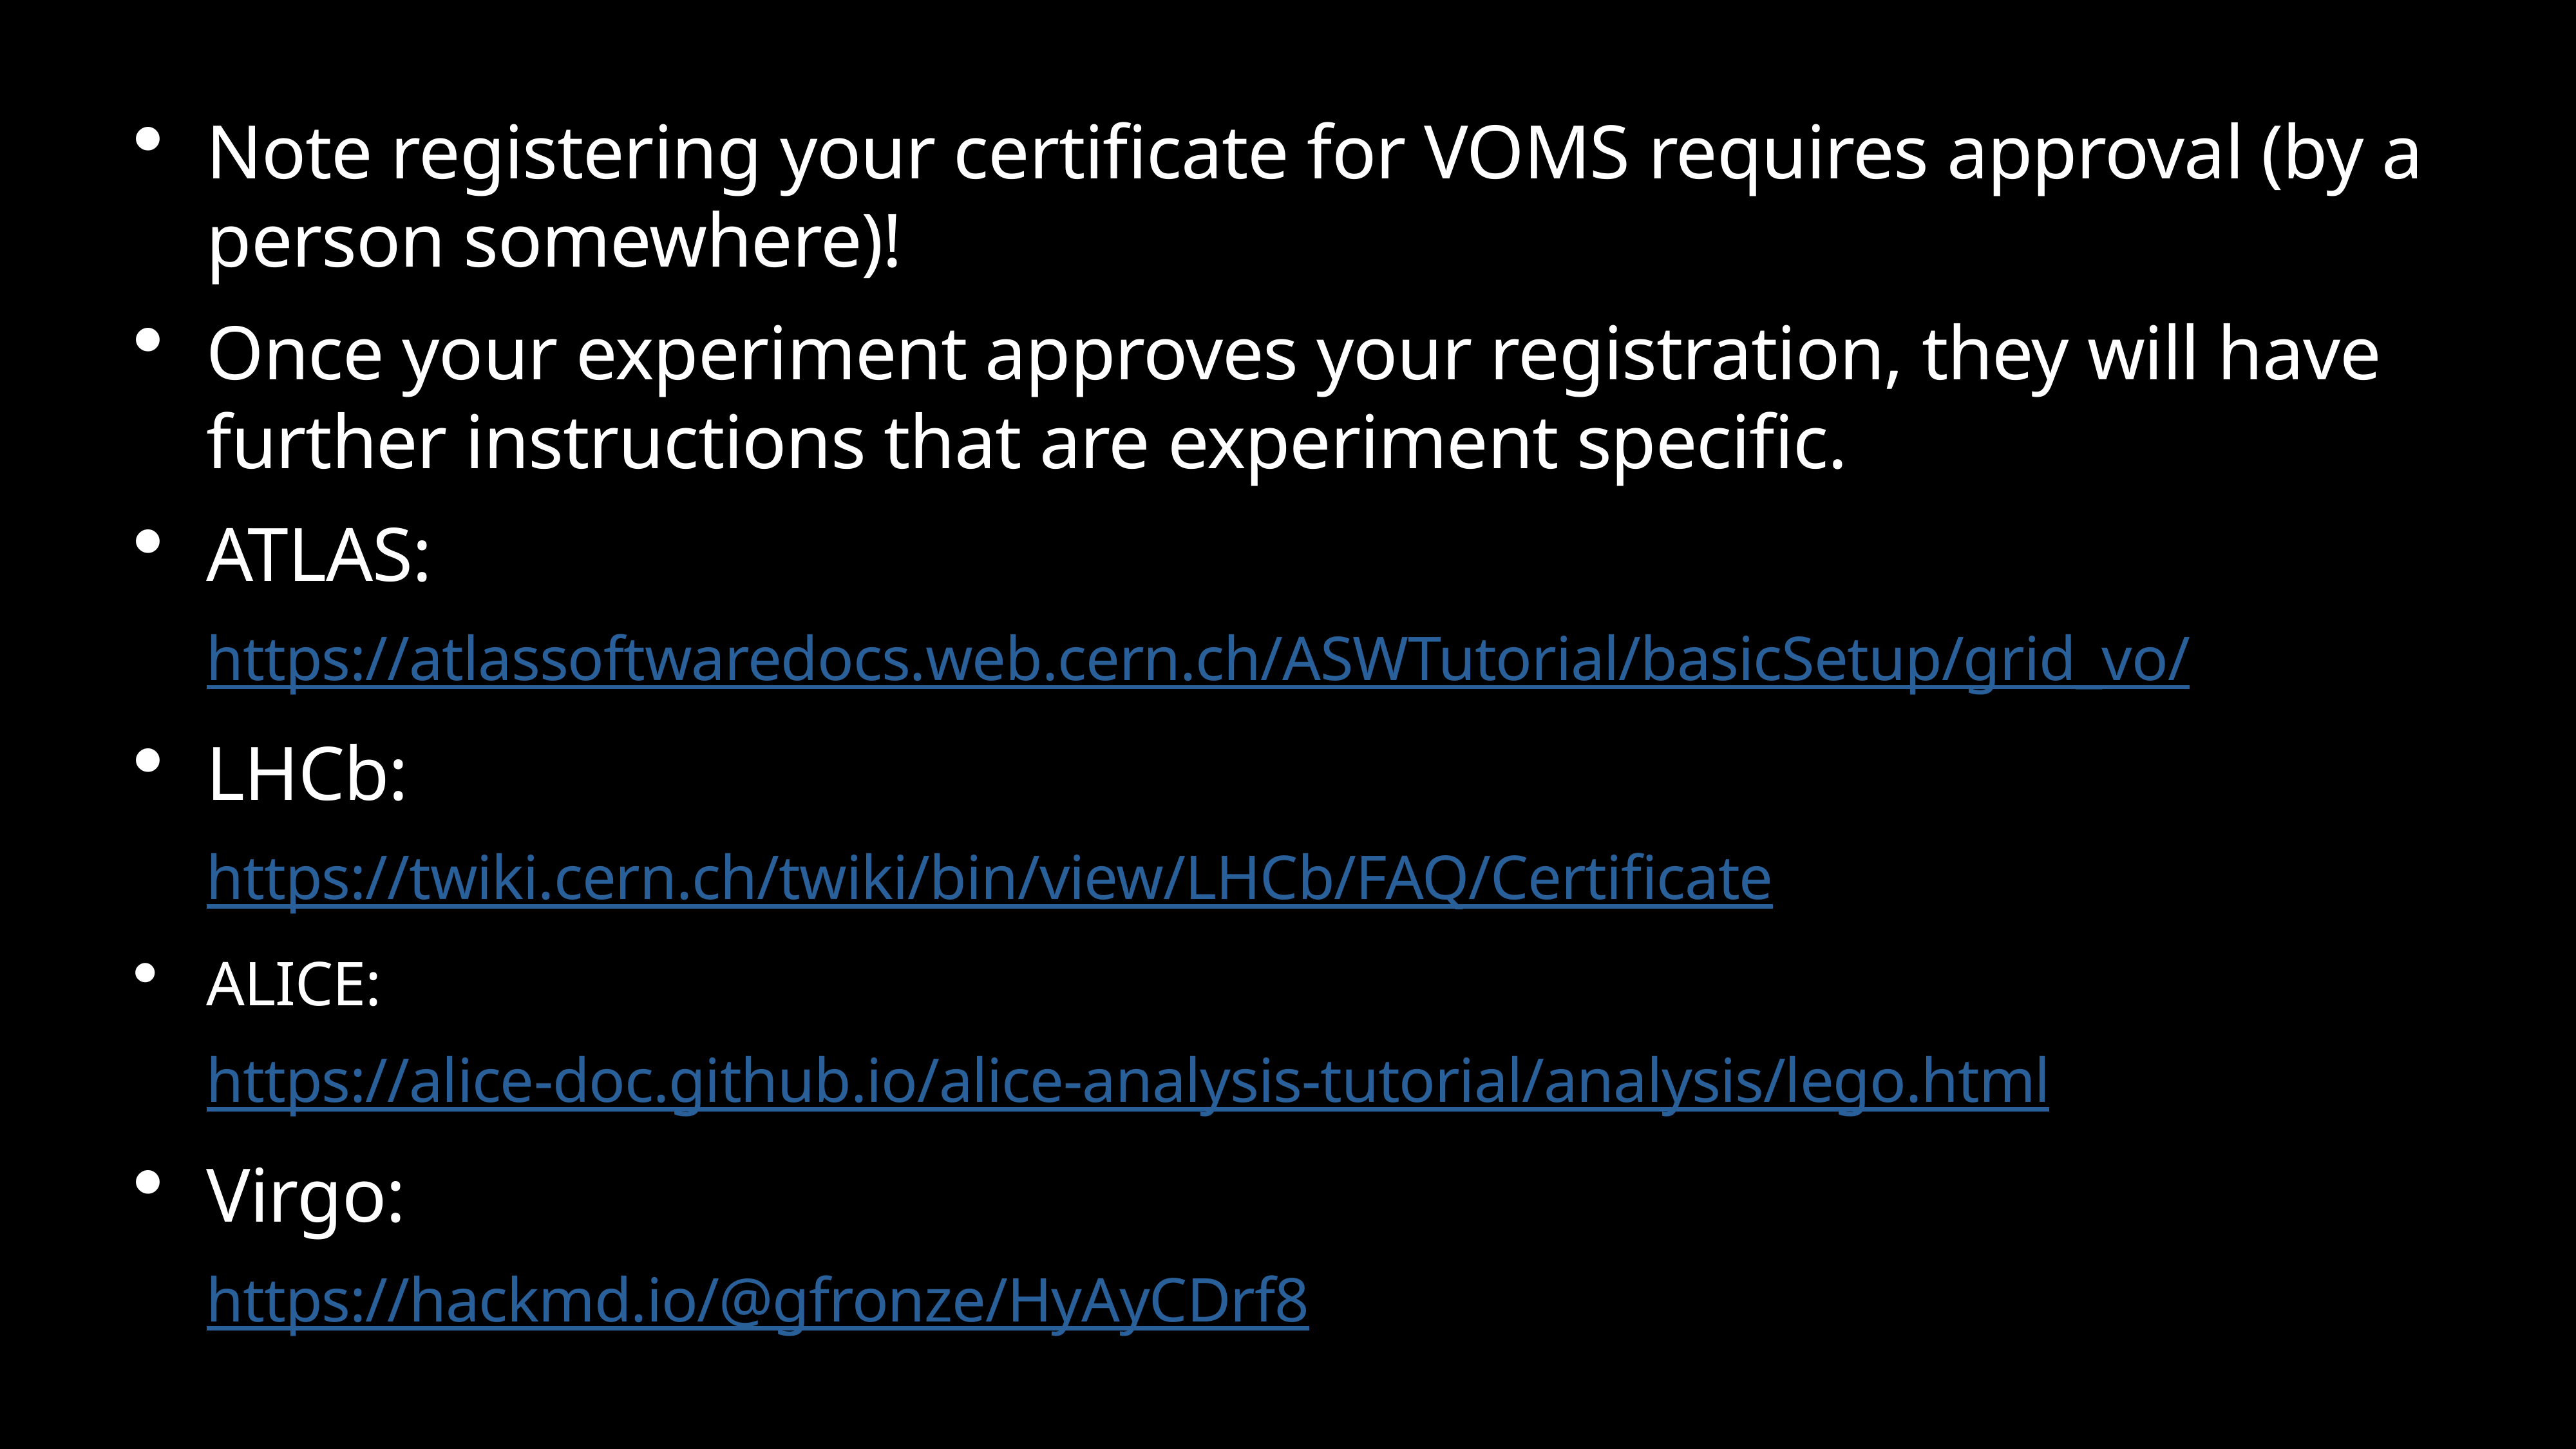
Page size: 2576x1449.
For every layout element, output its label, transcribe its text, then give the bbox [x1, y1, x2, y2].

list Note registering your certificate for VOMS requires approval (by a person somewhere)! Once your experiment approves your registration, they will have further instructions that are experiment specific. ATLAS: https://atlassoftwaredocs.web.cern.ch/ASWTutorial/basicSetup/grid_vo/ LHCb: https://twiki.cern.ch/twiki/bin/view/LHCb/FAQ/Certificate ALICE: https://alice-doc.github.io/alice-analysis-tutorial/analysis/lego.html Virgo: https://hackmd.io/@gfronze/HyAyCDrf8 [127, 99, 2449, 1323]
